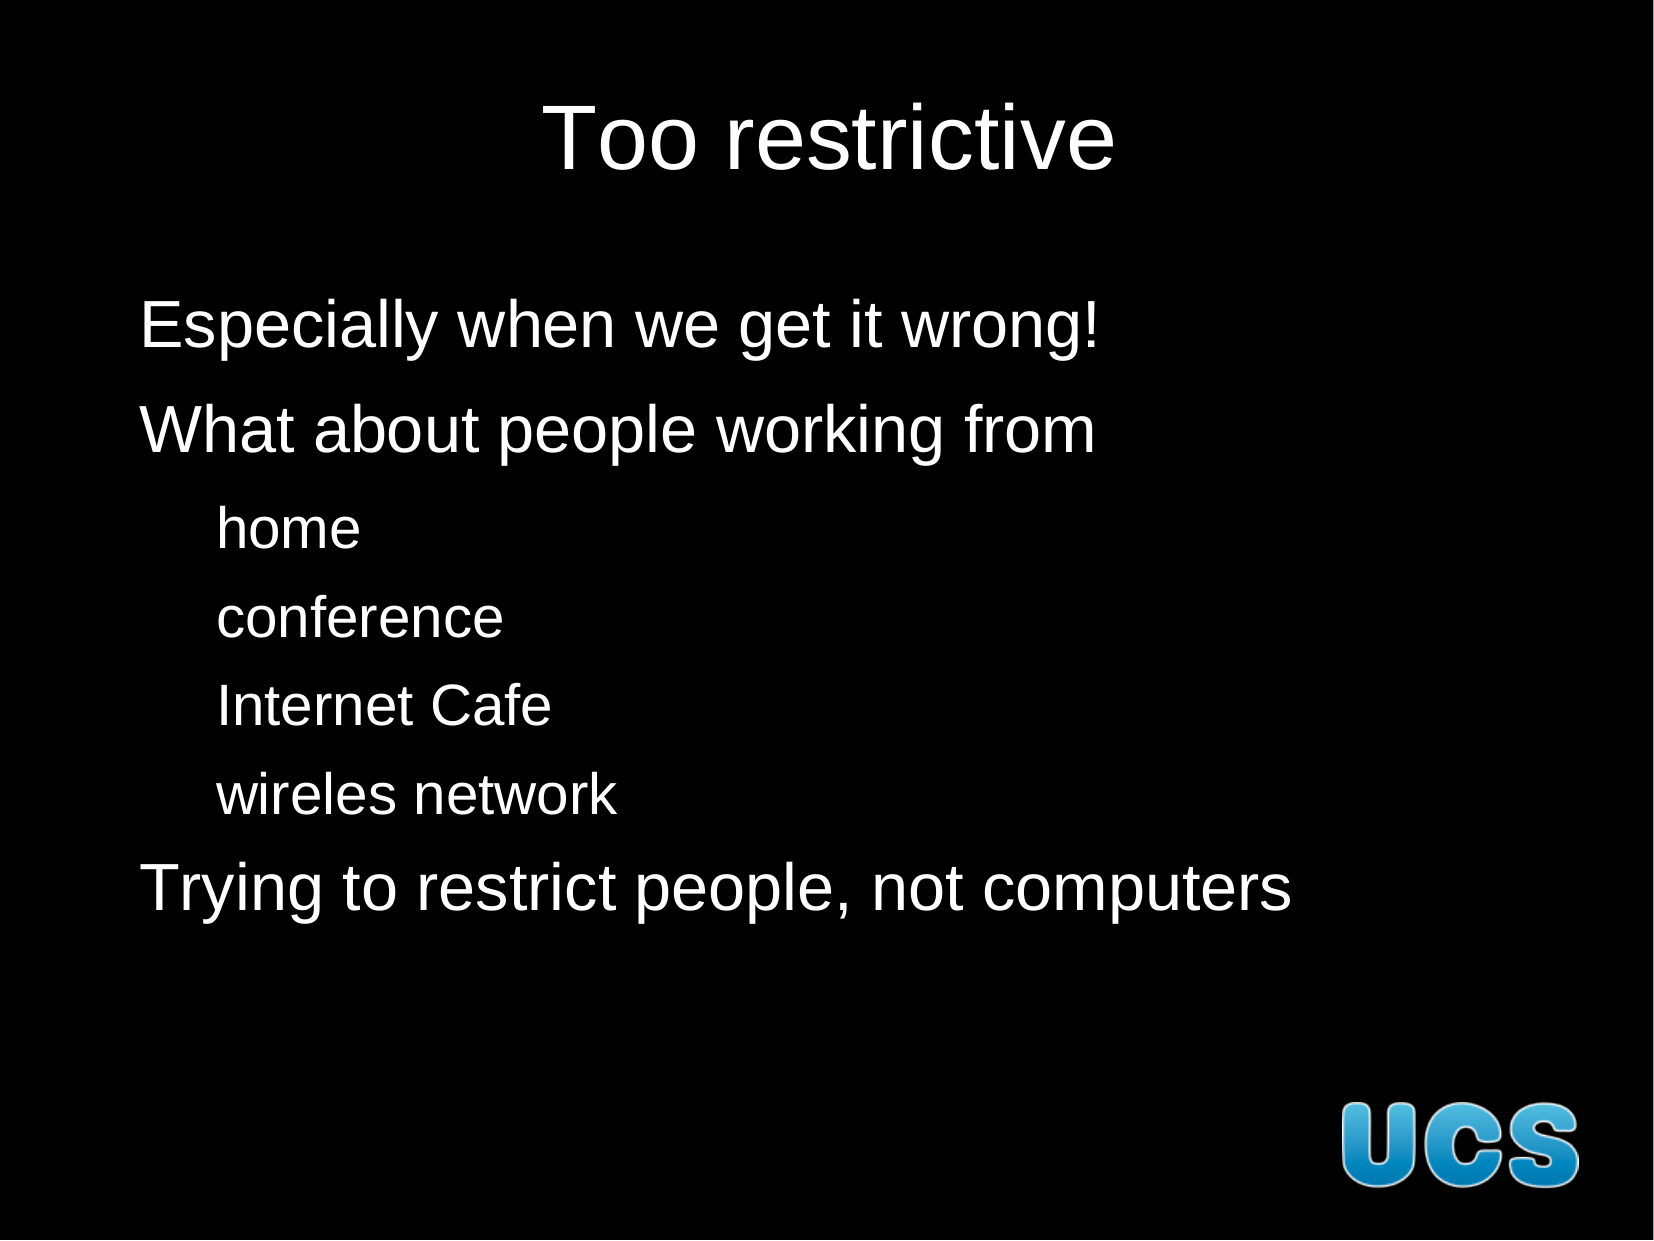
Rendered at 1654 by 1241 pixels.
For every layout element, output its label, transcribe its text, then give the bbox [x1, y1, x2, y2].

list Especially when we get it wrong! What about people working from home conference Internet Cafe wireles network Trying to restrict people, not computers [121, 287, 1534, 1179]
picture [1342, 1102, 1579, 1190]
title Too restrictive [123, 39, 1536, 236]
